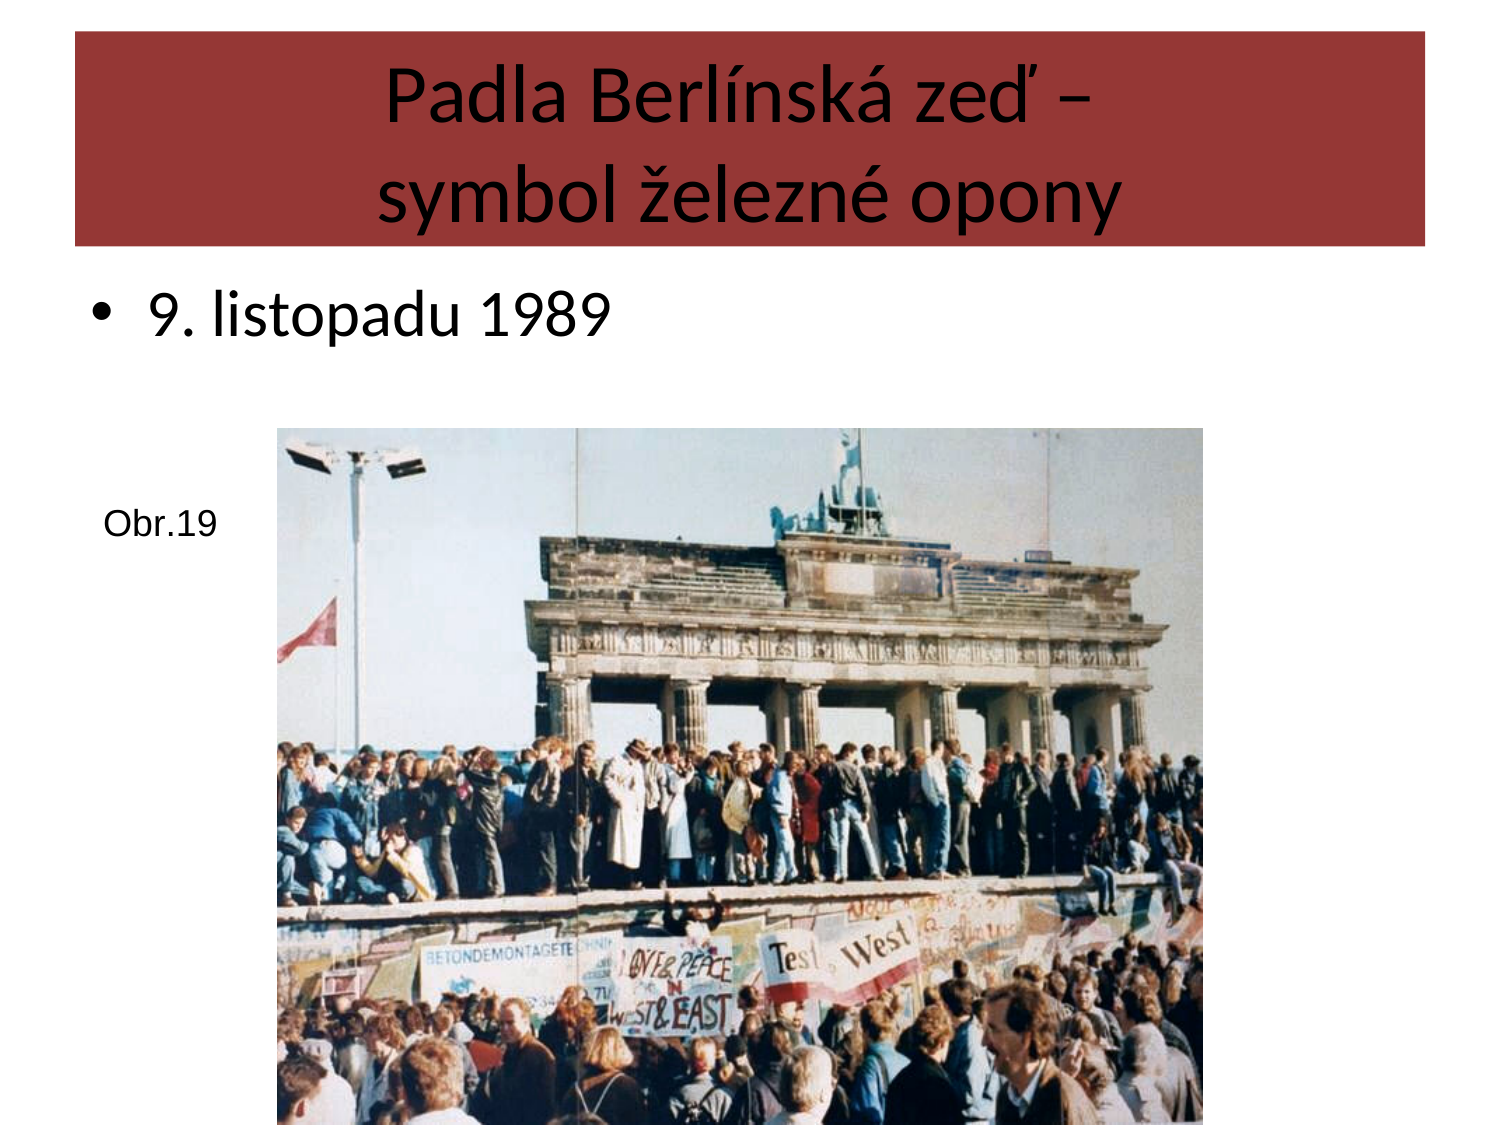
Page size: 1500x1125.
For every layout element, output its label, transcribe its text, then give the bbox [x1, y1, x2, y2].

text_box Obr.19 [88, 491, 244, 553]
picture [277, 428, 1203, 1125]
list 9. listopadu 1989 [75, 262, 1426, 1006]
title Padla Berlínská zeď – symbol železné opony [75, 31, 1426, 247]
